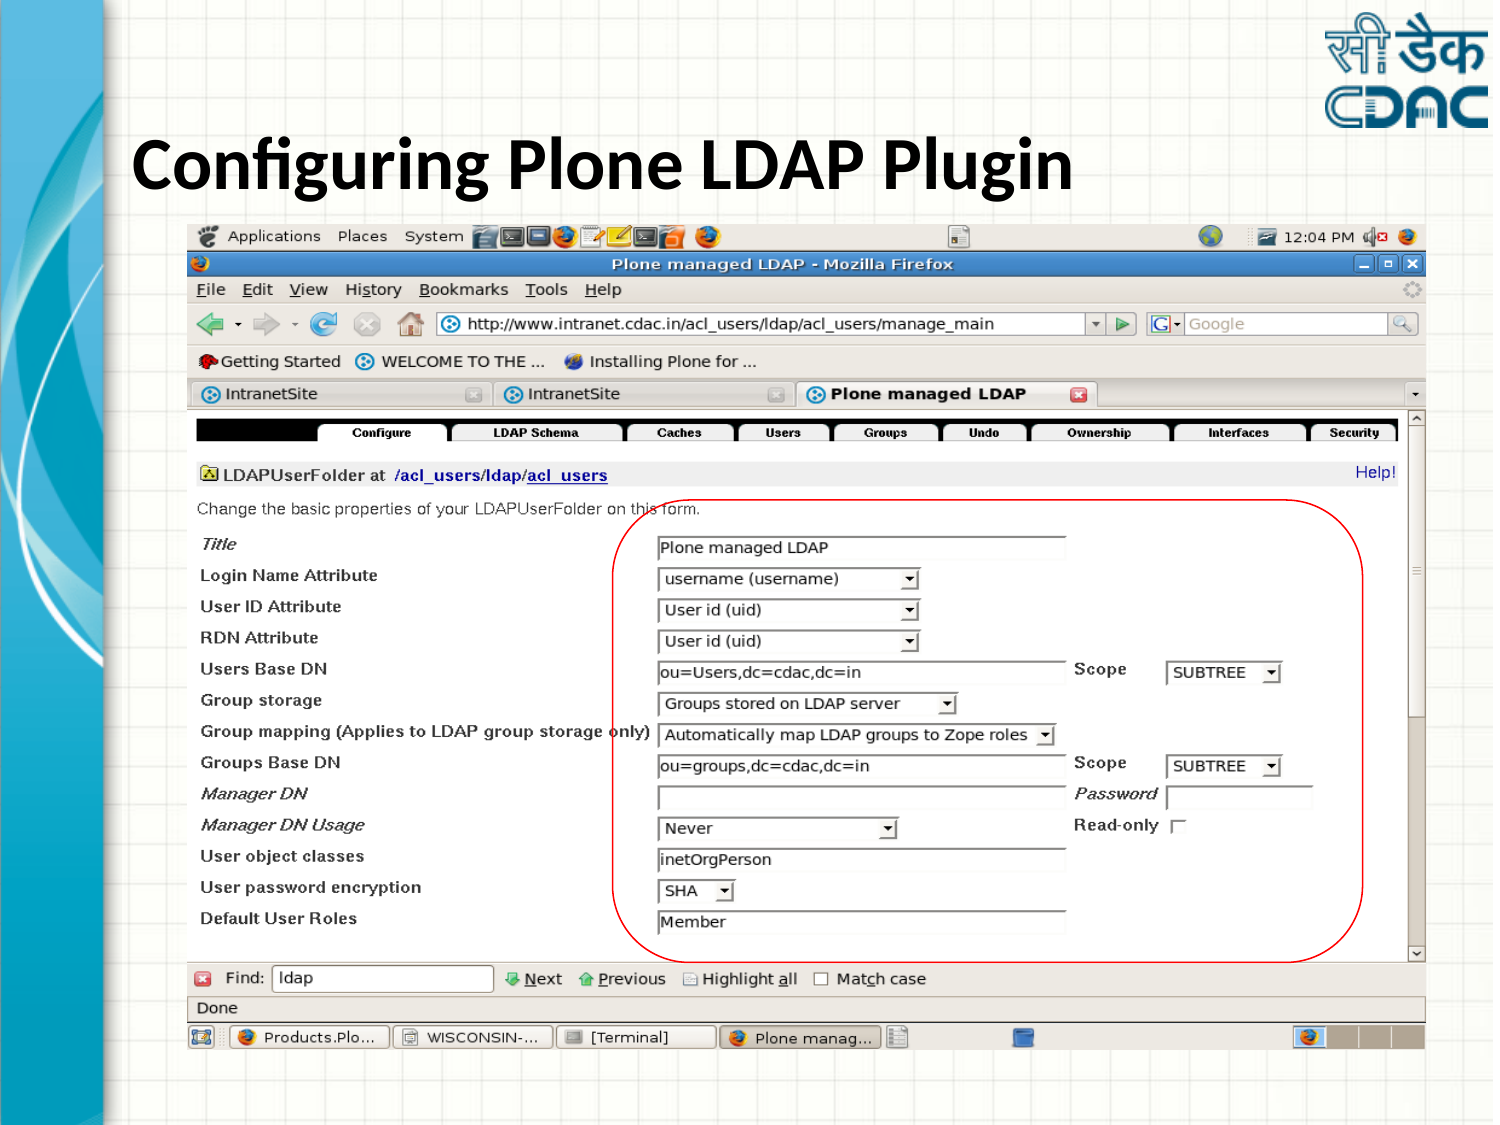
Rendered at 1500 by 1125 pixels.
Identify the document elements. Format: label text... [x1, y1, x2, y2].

picture [0, 0, 1493, 1125]
text_box Configuring Plone LDAP Plugin [117, 82, 1468, 238]
